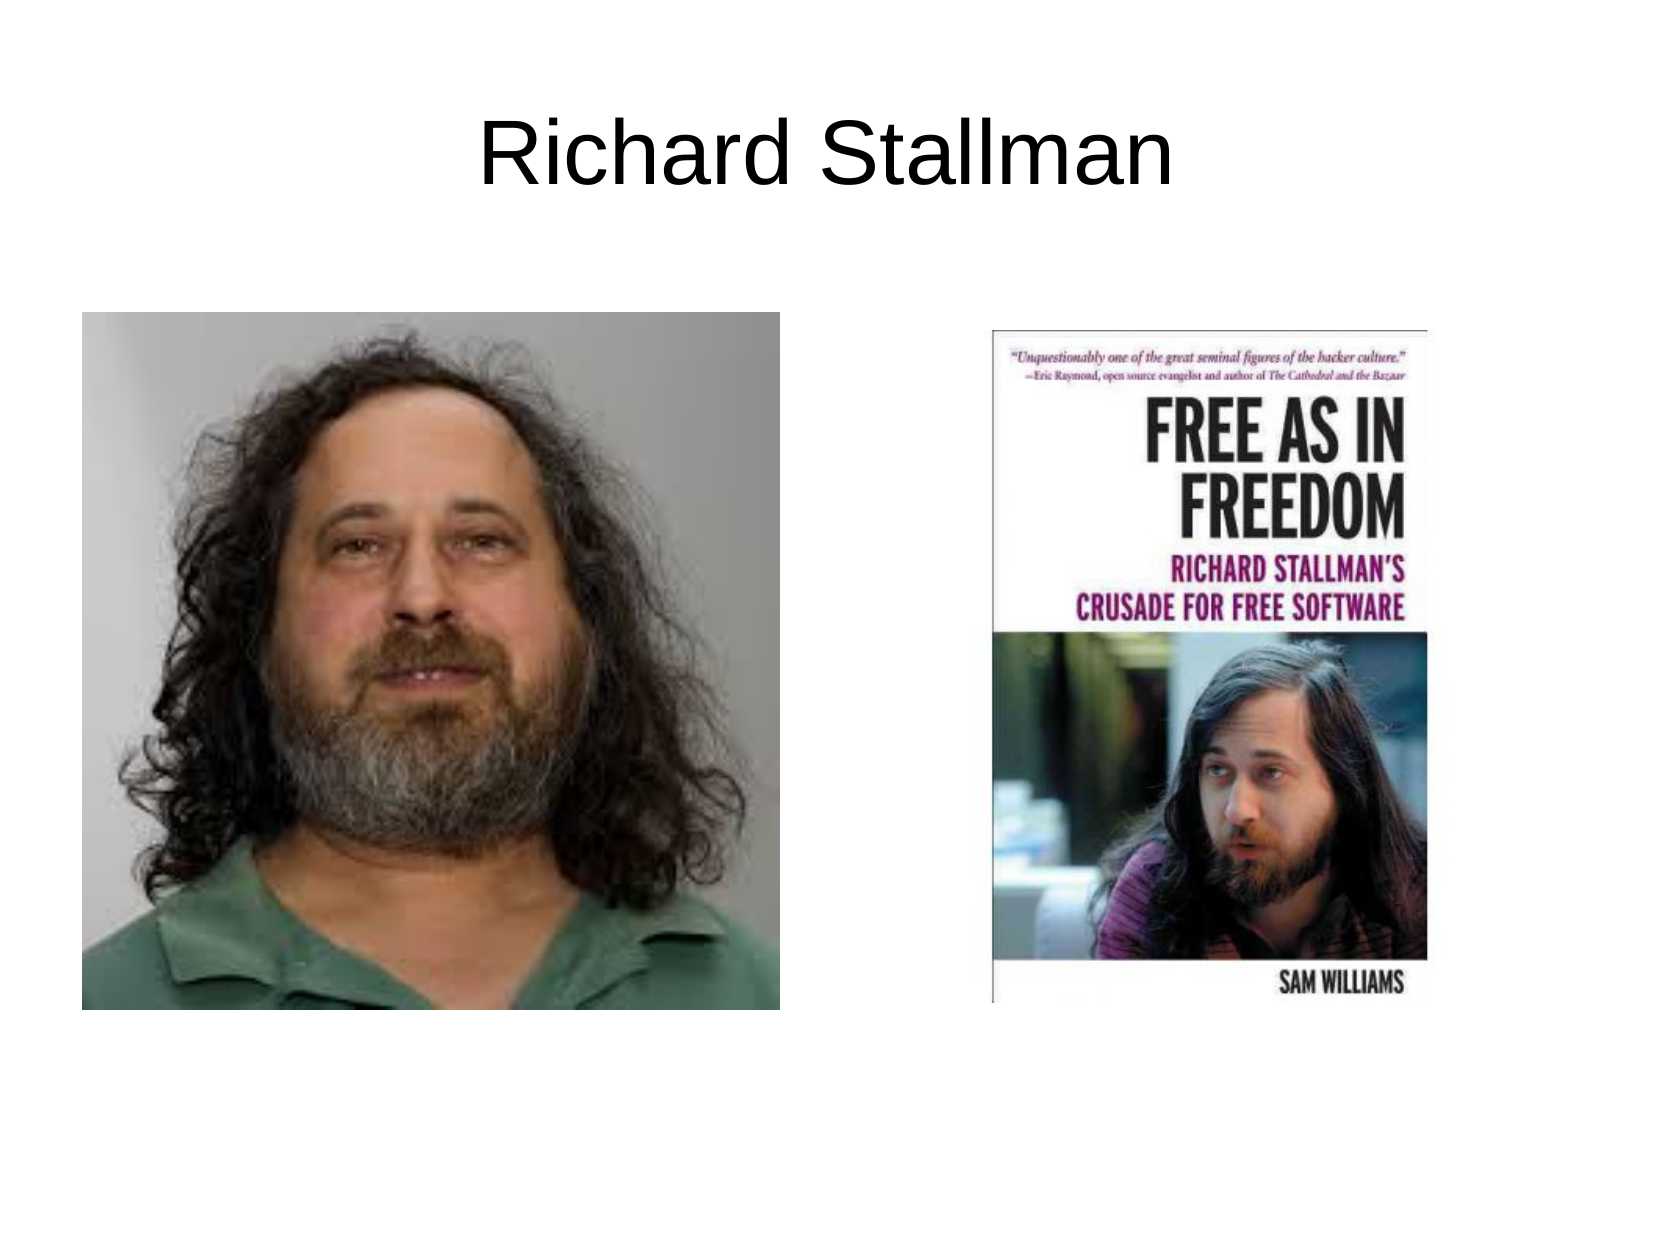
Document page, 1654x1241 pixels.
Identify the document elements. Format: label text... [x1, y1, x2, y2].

title Richard Stallman [82, 49, 1571, 257]
picture [897, 330, 1523, 1003]
picture [82, 312, 780, 1010]
